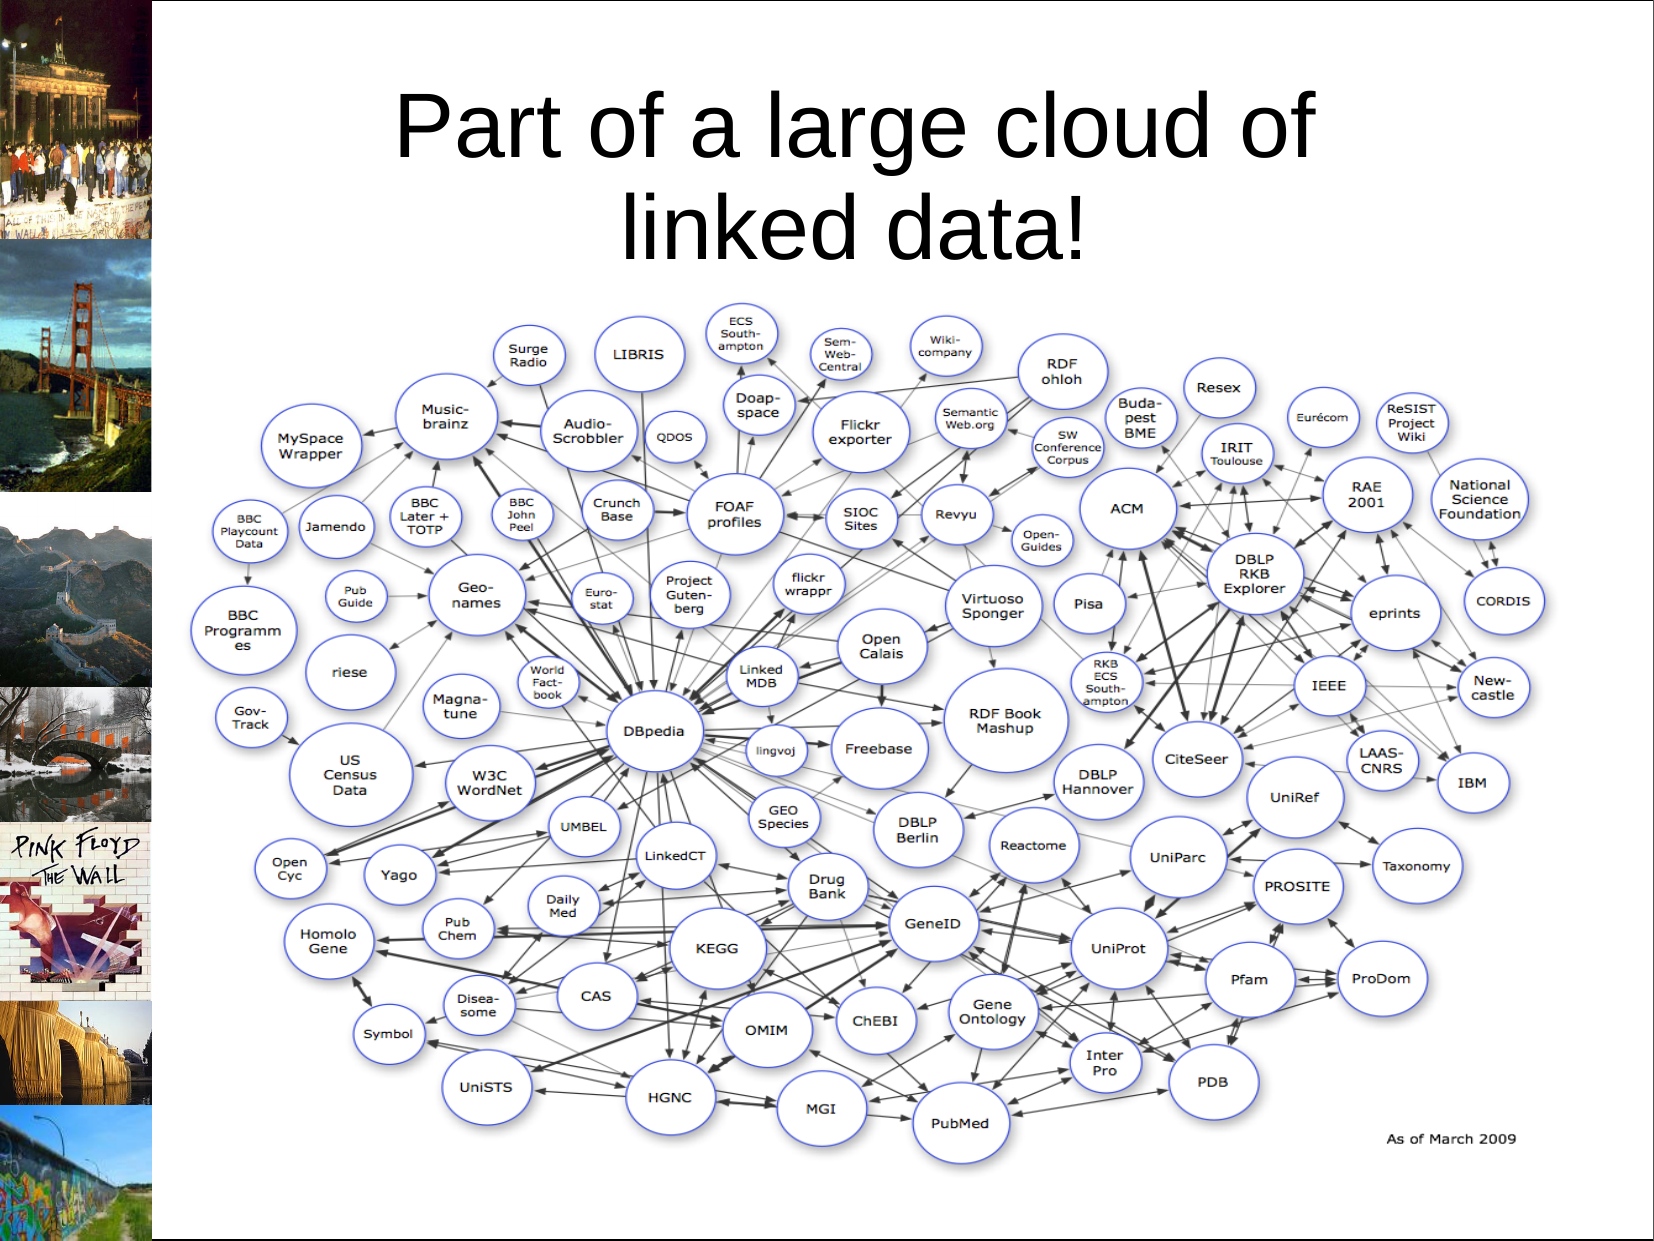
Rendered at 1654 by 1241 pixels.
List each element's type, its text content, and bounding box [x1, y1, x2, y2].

picture [177, 295, 1565, 1182]
title Part of a large cloud of linked data! [177, 74, 1534, 280]
picture [0, 0, 152, 1241]
